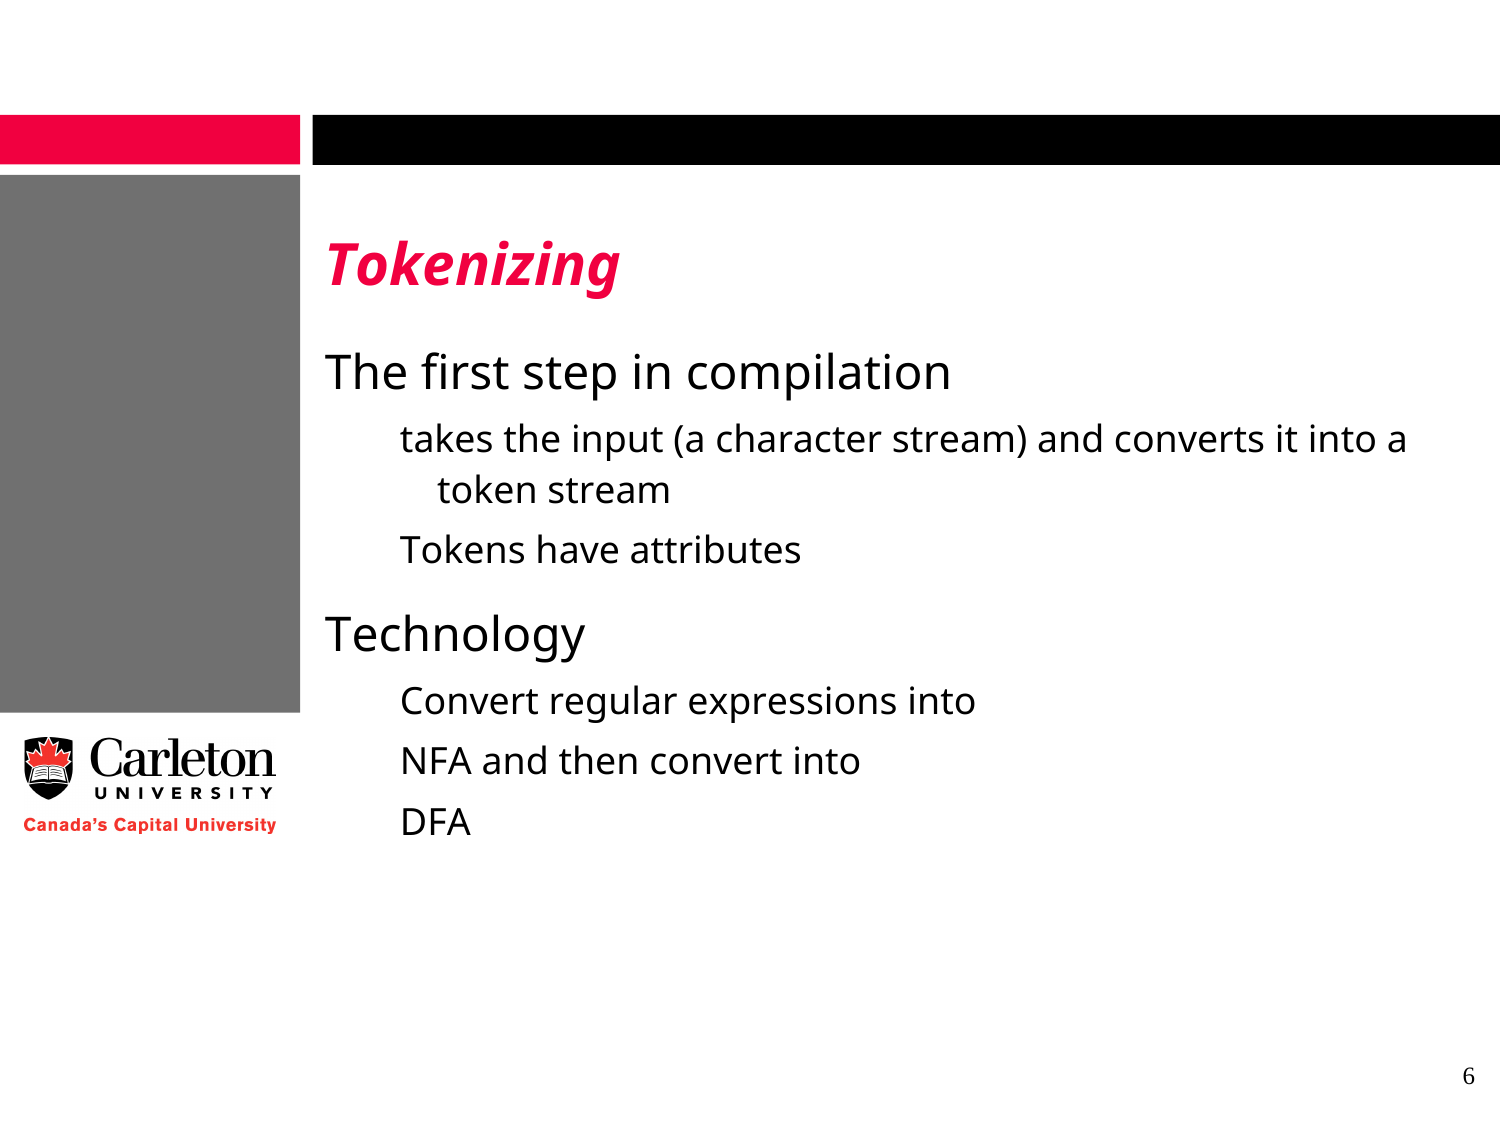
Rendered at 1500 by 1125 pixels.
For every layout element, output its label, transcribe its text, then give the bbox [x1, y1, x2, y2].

picture [24, 737, 276, 834]
list The first step in compilation takes the input (a character stream) and converts it into a token stream Tokens have attributes Technology Convert regular expressions into NFA and then convert into DFA [324, 324, 1450, 1036]
title Tokenizing [324, 187, 1450, 324]
